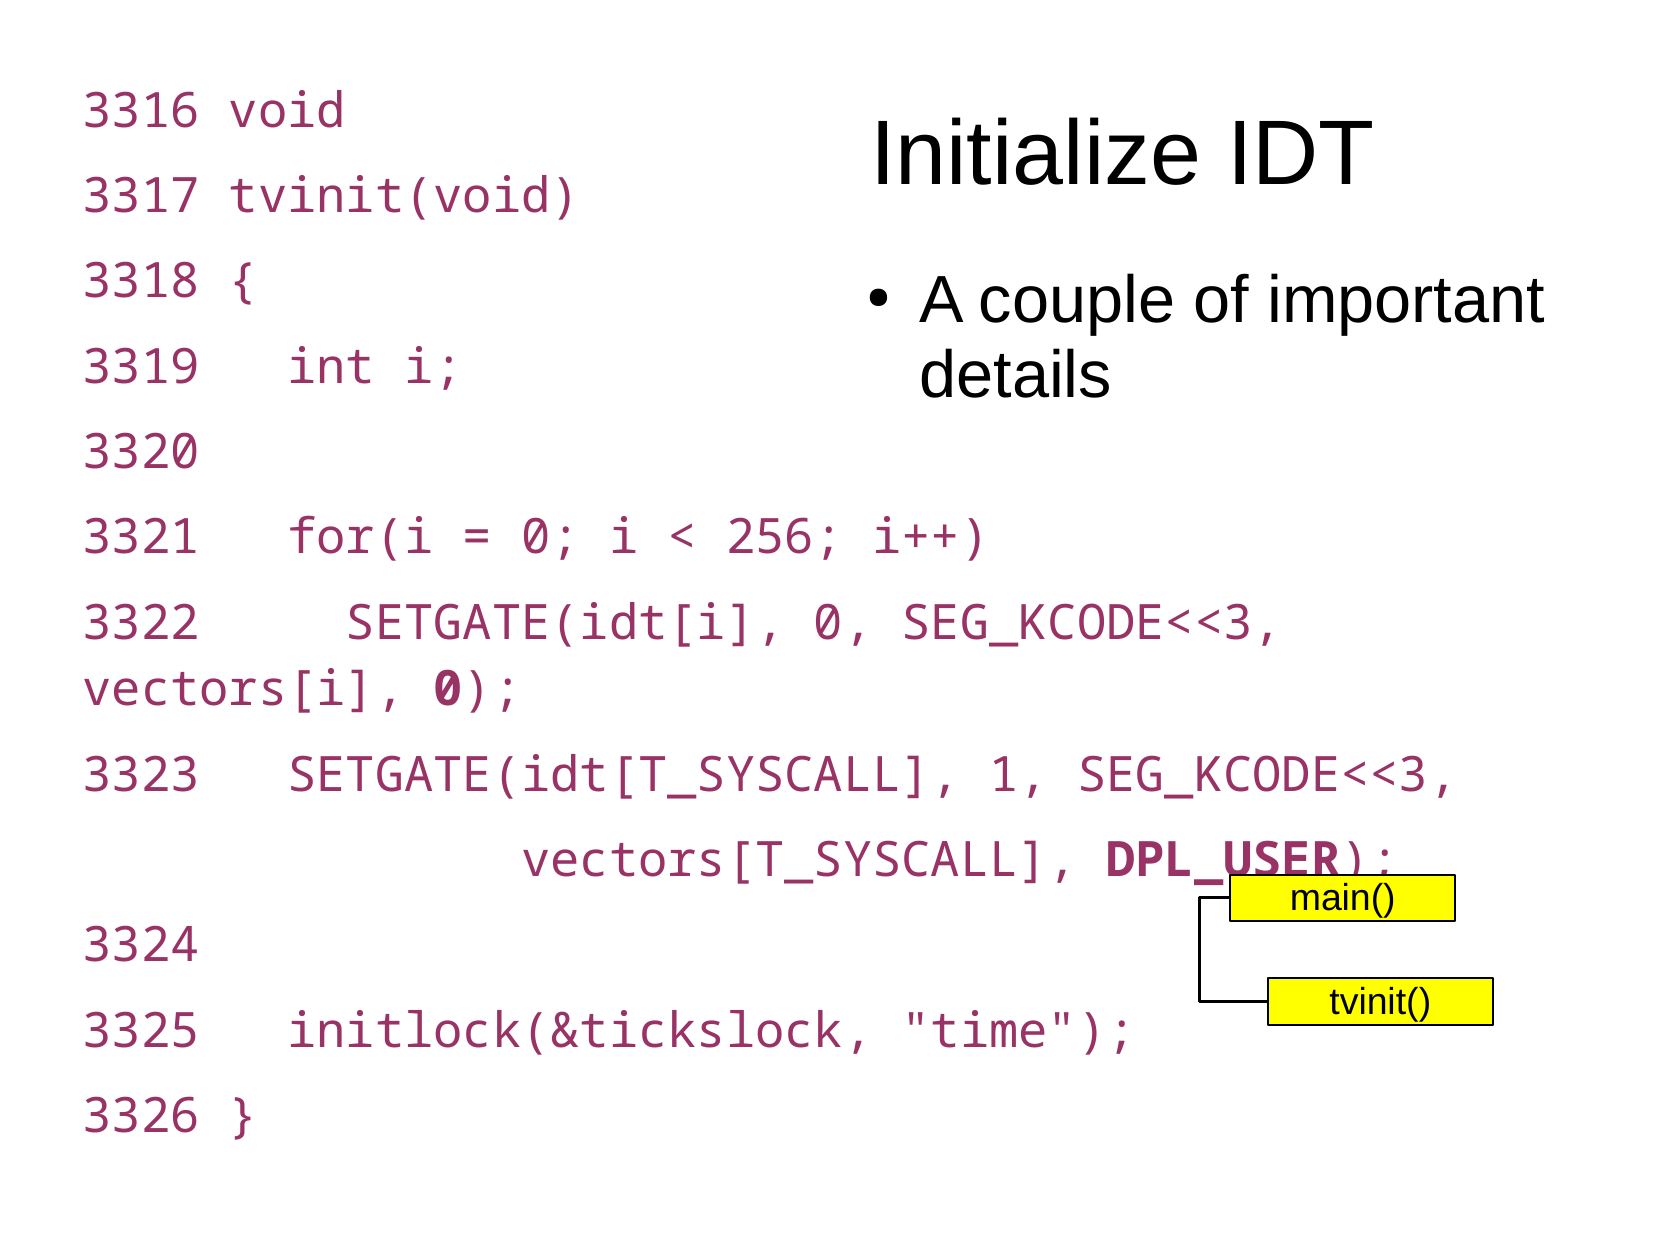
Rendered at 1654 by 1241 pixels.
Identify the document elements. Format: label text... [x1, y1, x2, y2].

text_box tvinit() [1267, 978, 1493, 1025]
text_box main() [1230, 874, 1456, 921]
list A couple of important details [848, 262, 1576, 682]
title Initialize IDT [675, 49, 1571, 257]
list 3316 void 3317 tvinit(void) 3318 { 3319 int i; 3320 3321 for(i = 0; i < 256; i++) 3322 SETGATE(idt[i], 0, SEG_KCODE<<3, vectors[i], 0); 3323 SETGATE(idt[T_SYSCALL], 1, SEG_KCODE<<3, vectors[T_SYSCALL], DPL_USER); 3324 3325 initlock(&tickslock, "time"); 3326 } [82, 75, 1571, 1163]
